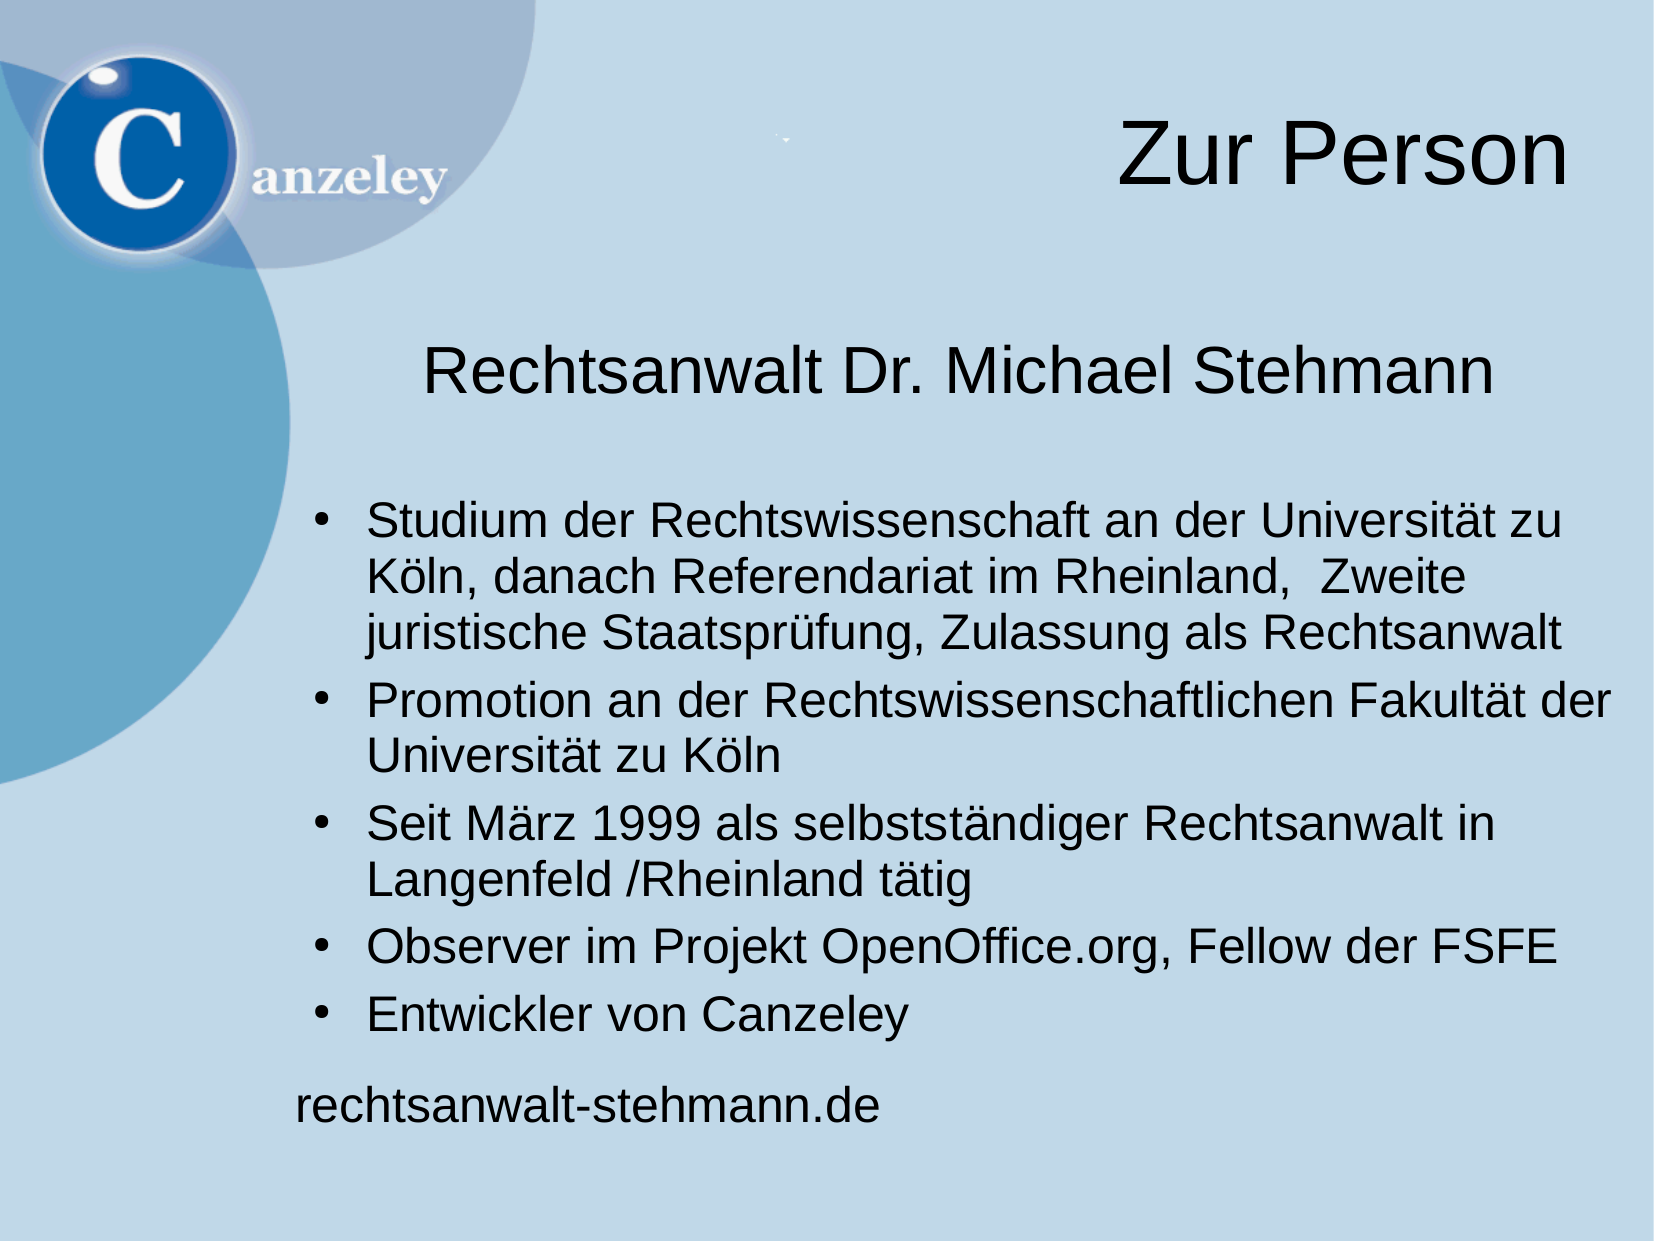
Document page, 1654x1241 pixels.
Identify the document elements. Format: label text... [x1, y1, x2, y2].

picture [0, 0, 1654, 1241]
list Rechtsanwalt Dr. Michael Stehmann Studium der Rechtswissenschaft an der Universität zu Köln, danach Referendariat im Rheinland, Zweite juristische Staatsprüfung, Zulassung als Rechtsanwalt Promotion an der Rechtswissenschaftlichen Fakultät der Universität zu Köln Seit März 1999 als selbstständiger Rechtsanwalt in Langenfeld /Rheinland tätig Observer im Projekt OpenOffice.org, Fellow der FSFE Entwickler von Canzeley rechtsanwalt-stehmann.de [295, 295, 1625, 1218]
title Zur Person [82, 49, 1571, 257]
